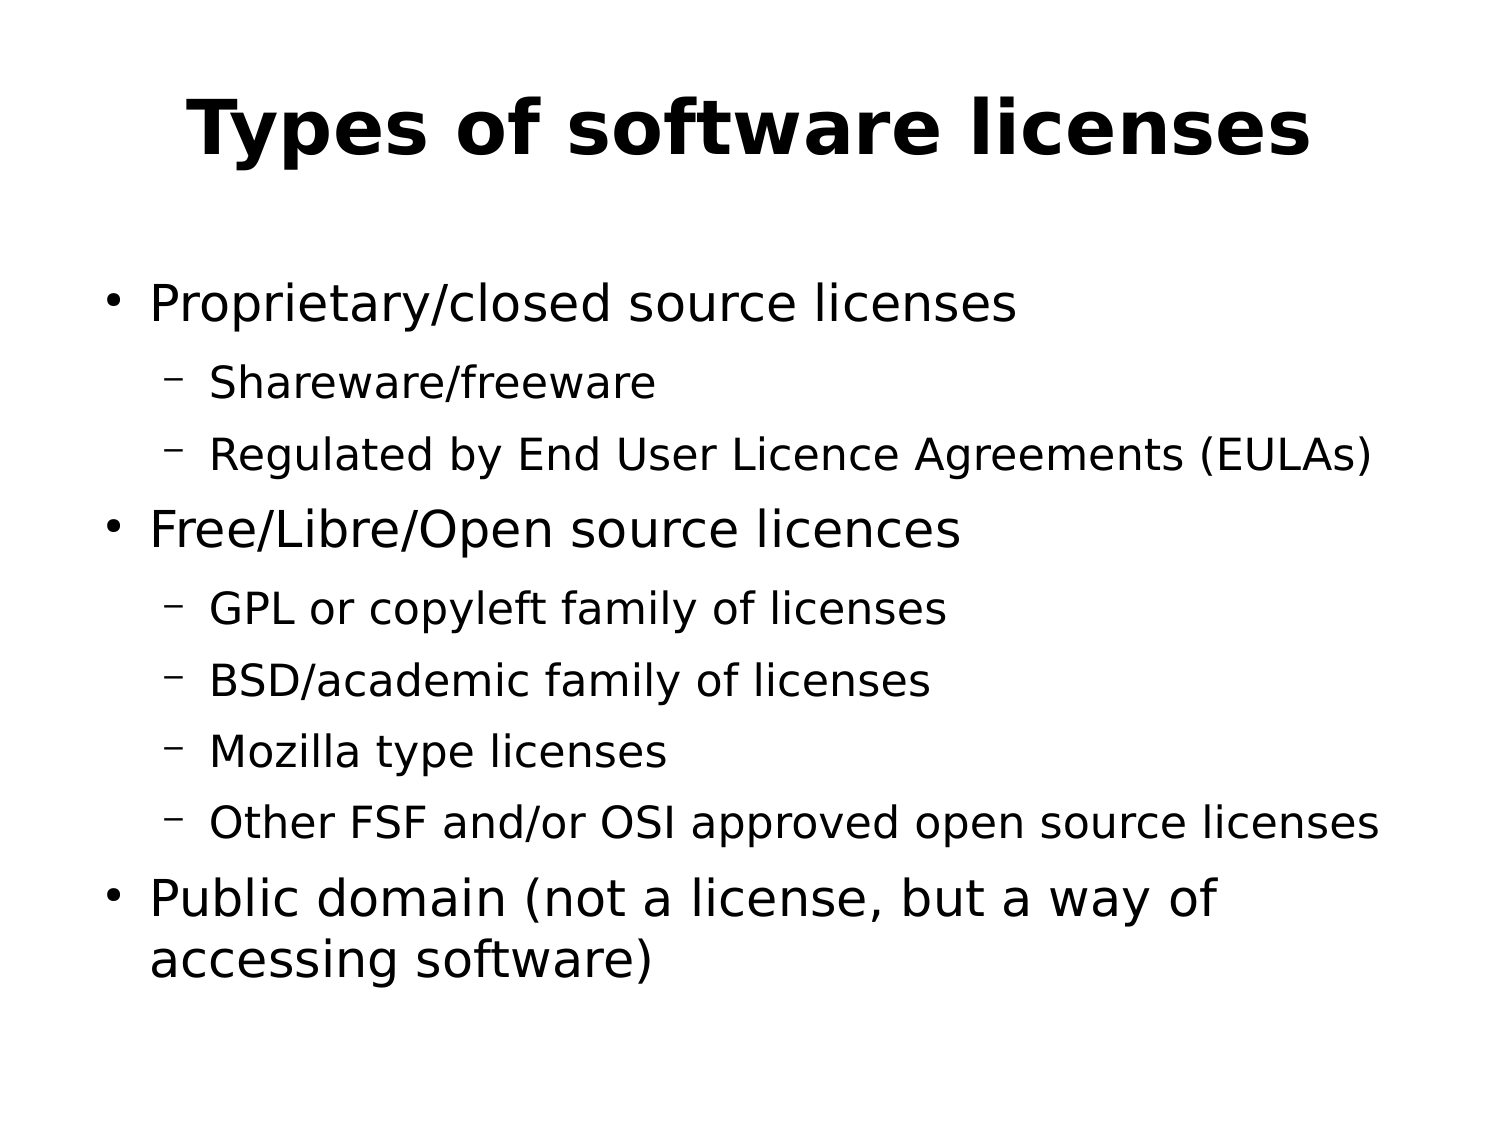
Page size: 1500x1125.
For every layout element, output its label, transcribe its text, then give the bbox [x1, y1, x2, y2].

list Proprietary/closed source licenses Shareware/freeware Regulated by End User Licence Agreements (EULAs) Free/Libre/Open source licences GPL or copyleft family of licenses BSD/academic family of licenses Mozilla type licenses Other FSF and/or OSI approved open source licenses Public domain (not a license, but a way of accessing software) [75, 263, 1425, 1063]
title Types of software licenses [75, 44, 1425, 177]
